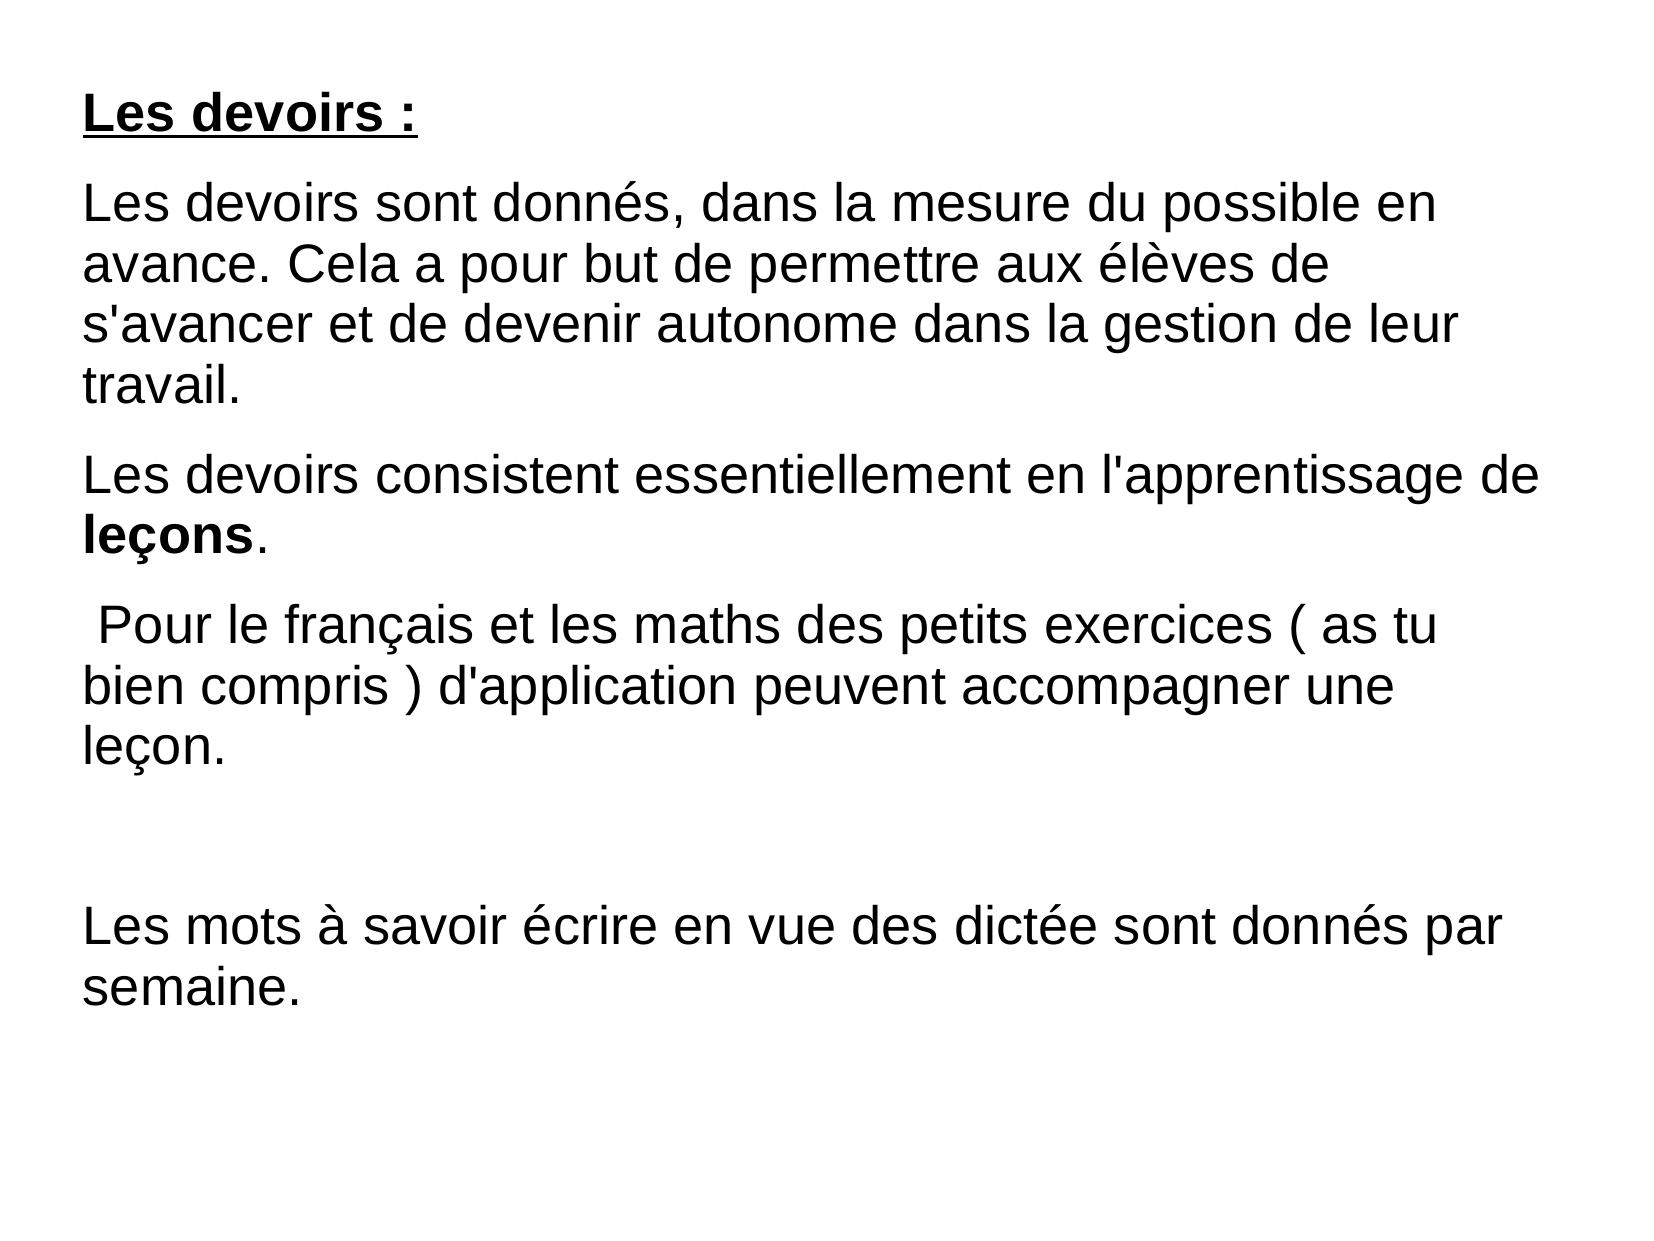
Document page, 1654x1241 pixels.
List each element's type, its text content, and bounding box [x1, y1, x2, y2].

list Les devoirs : Les devoirs sont donnés, dans la mesure du possible en avance. Cela a pour but de permettre aux élèves de s'avancer et de devenir autonome dans la gestion de leur travail. Les devoirs consistent essentiellement en l'apprentissage de leçons. Pour le français et les maths des petits exercices ( as tu bien compris ) d'application peuvent accompagner une leçon. Les mots à savoir écrire en vue des dictée sont donnés par semaine. [82, 82, 1548, 1241]
